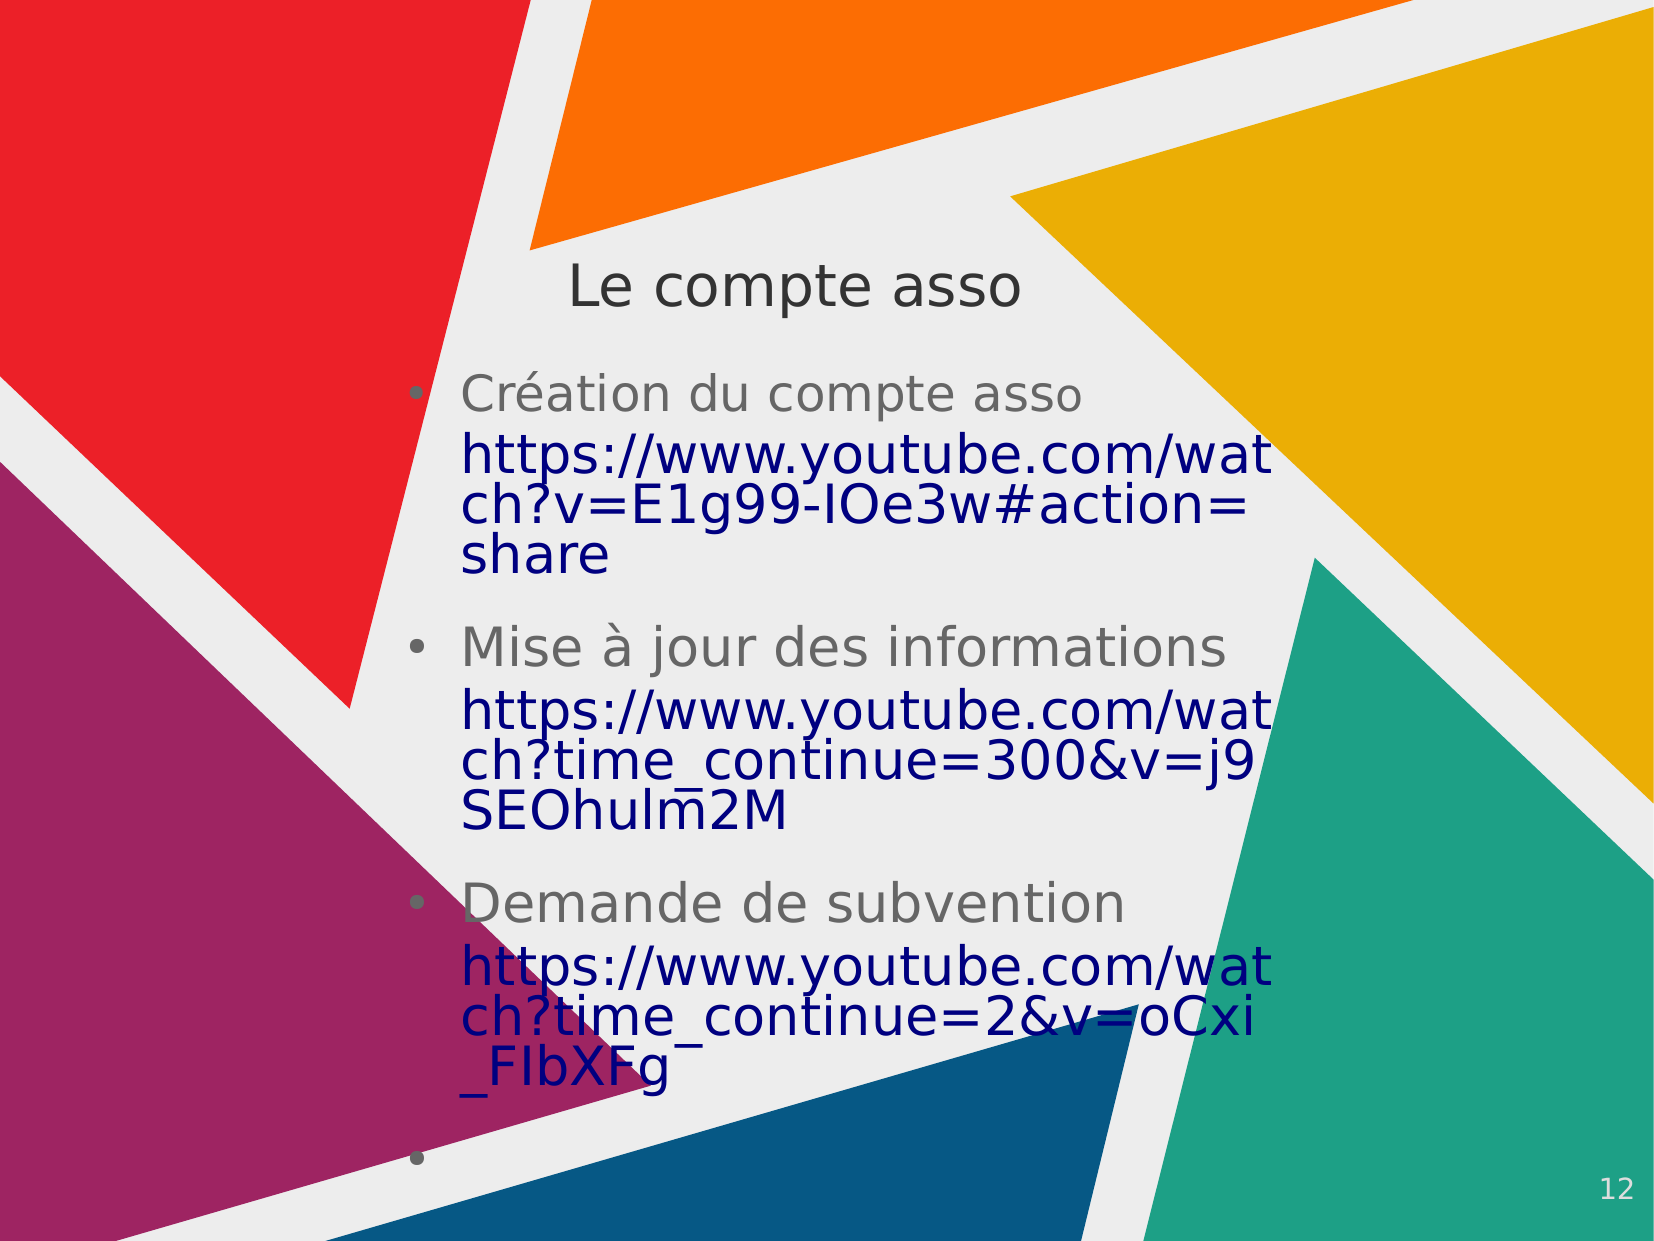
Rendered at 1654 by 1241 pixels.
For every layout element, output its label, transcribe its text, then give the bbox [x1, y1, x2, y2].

title Le compte asso [437, 182, 1154, 364]
list Création du compte assohttps://www.youtube.com/watch?v=E1g99-IOe3w#action=share Mise à jour des informations https://www.youtube.com/watch?time_continue=300&v=j9SEOhulm2M Demande de subvention https://www.youtube.com/watch?time_continue=2&v=oCxi_FIbXFg [389, 364, 1276, 1099]
